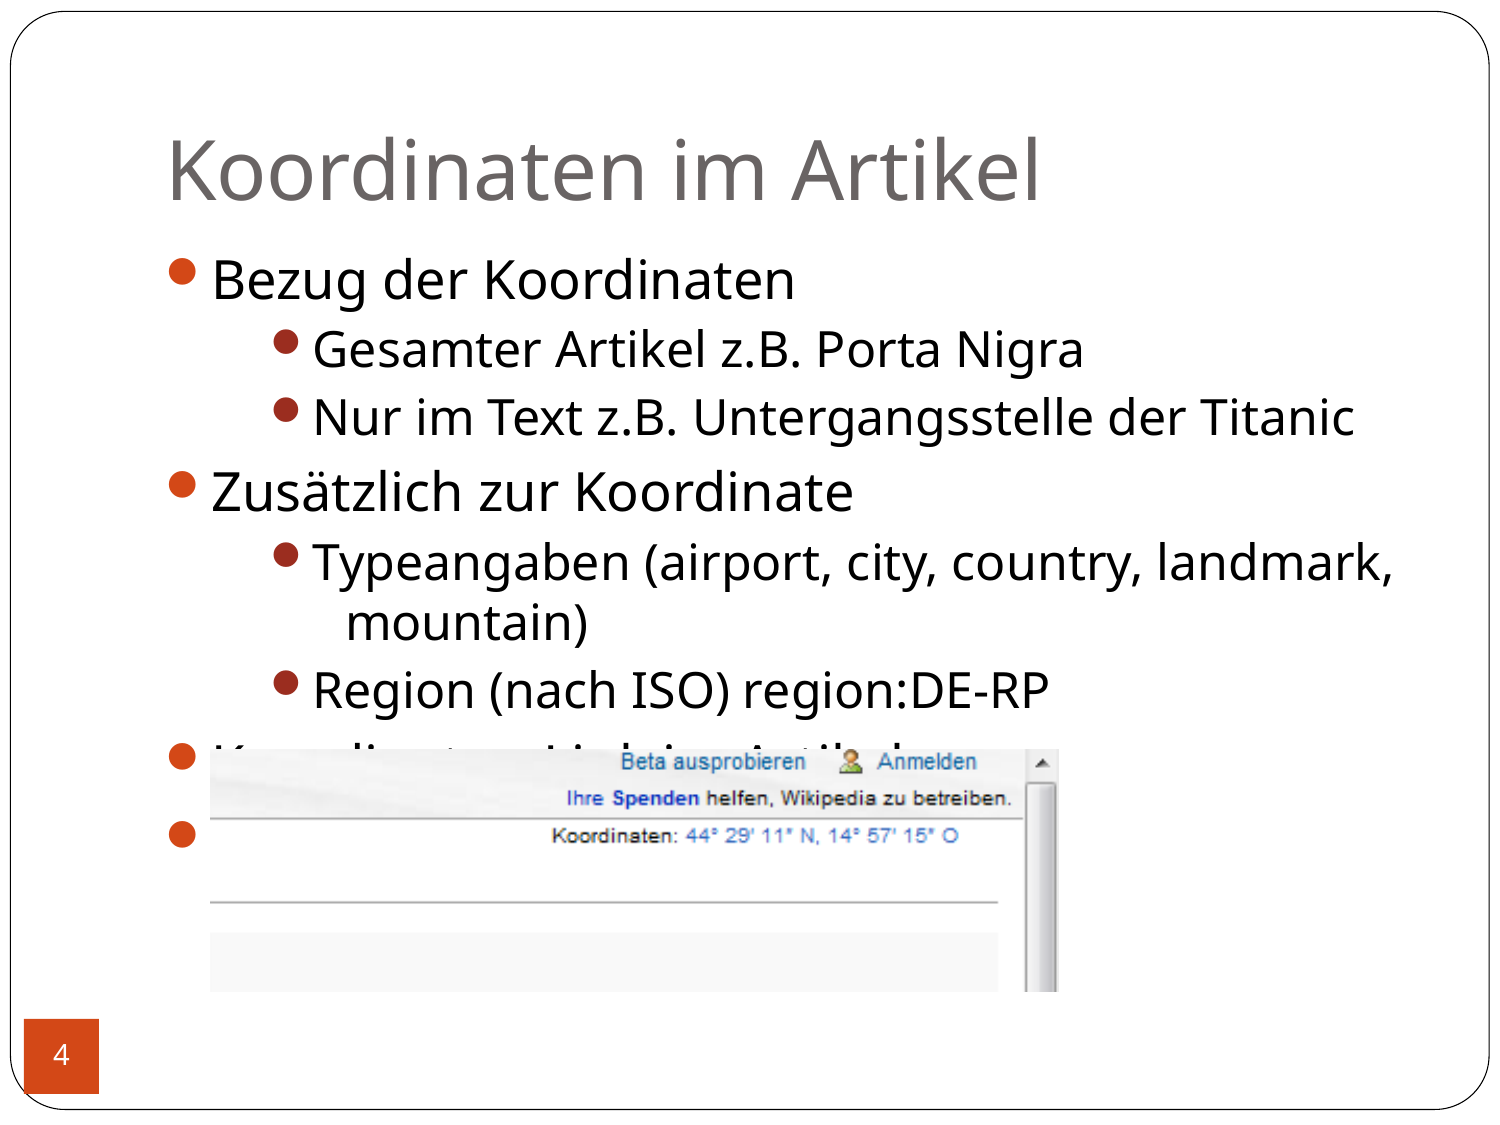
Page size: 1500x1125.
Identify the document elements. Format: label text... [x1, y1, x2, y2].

title Koordinaten im Artikel [150, 45, 1426, 233]
text_box 4 [23, 1018, 99, 1094]
list Bezug der Koordinaten Gesamter Artikel z.B. Porta Nigra Nur im Text z.B. Untergangsstelle der Titanic Zusätzlich zur Koordinate Typeangaben (airport, city, country, landmark, mountain) Region (nach ISO) region:DE-RP Koordinaten-Link im Artikel [150, 237, 1426, 988]
picture [210, 750, 1059, 992]
